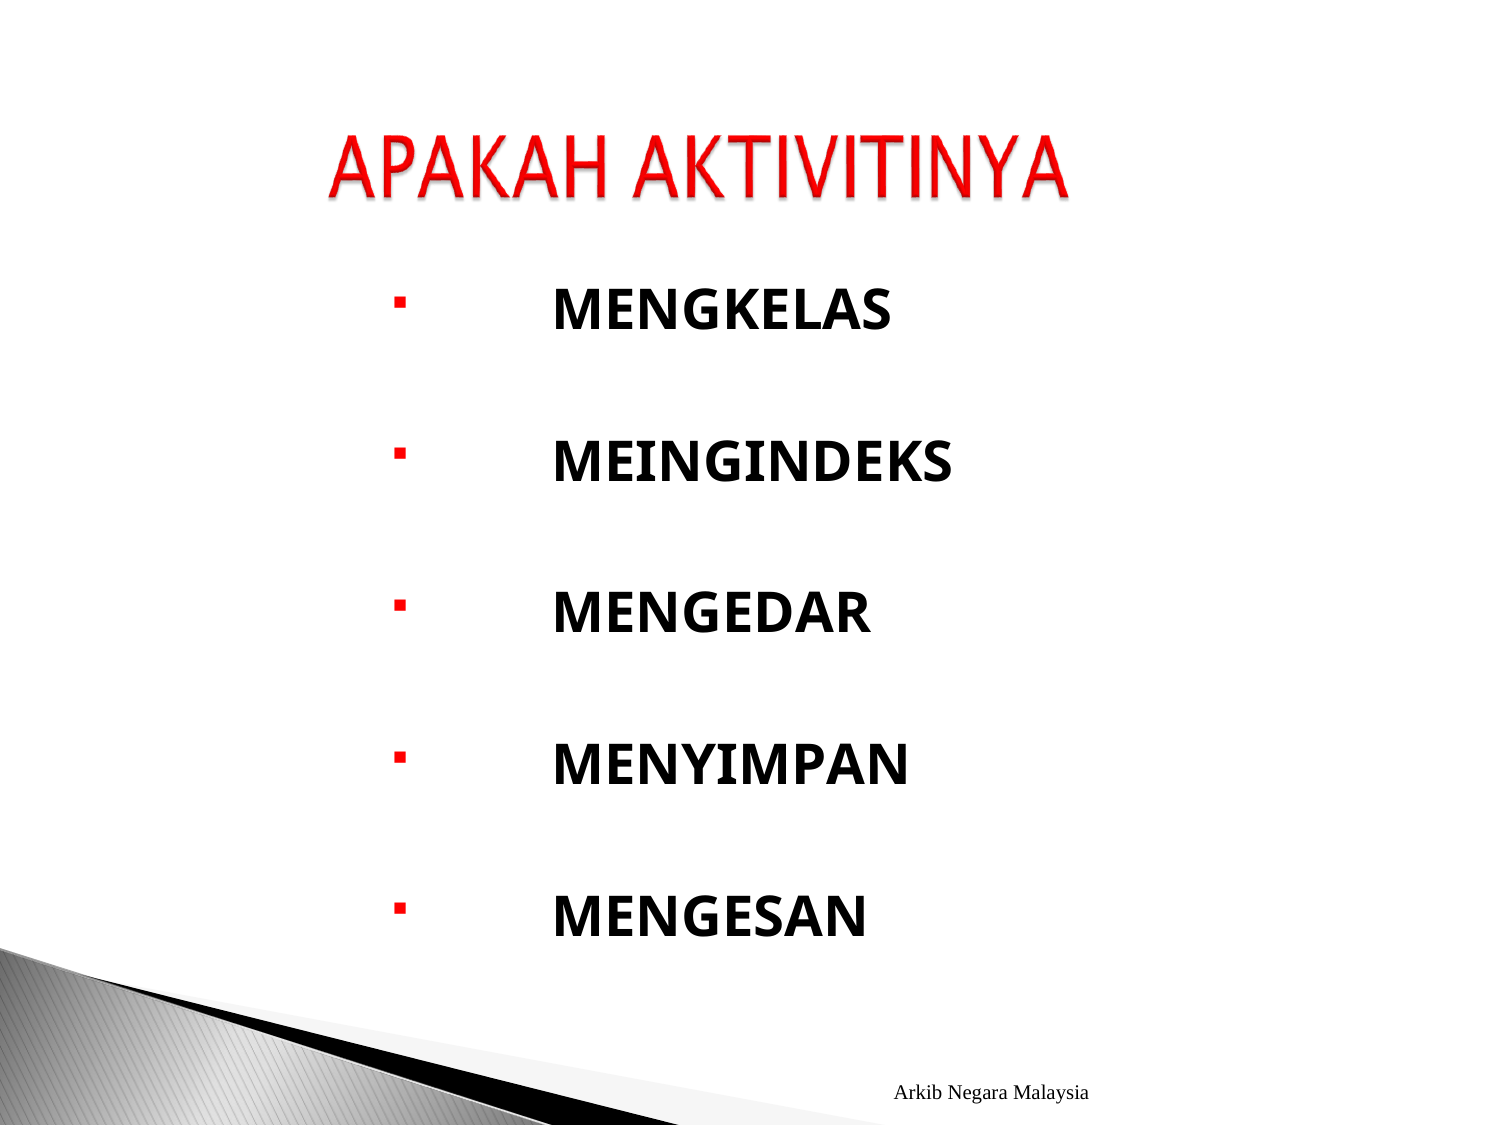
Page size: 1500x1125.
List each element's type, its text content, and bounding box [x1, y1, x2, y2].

text_box Arkib Negara Malaysia [718, 1051, 1105, 1112]
picture [0, 947, 559, 1125]
list MENGKELAS MEINGINDEKS MENGEDAR MENYIMPAN MENGESAN [358, 265, 1364, 986]
picture [315, 115, 1426, 238]
